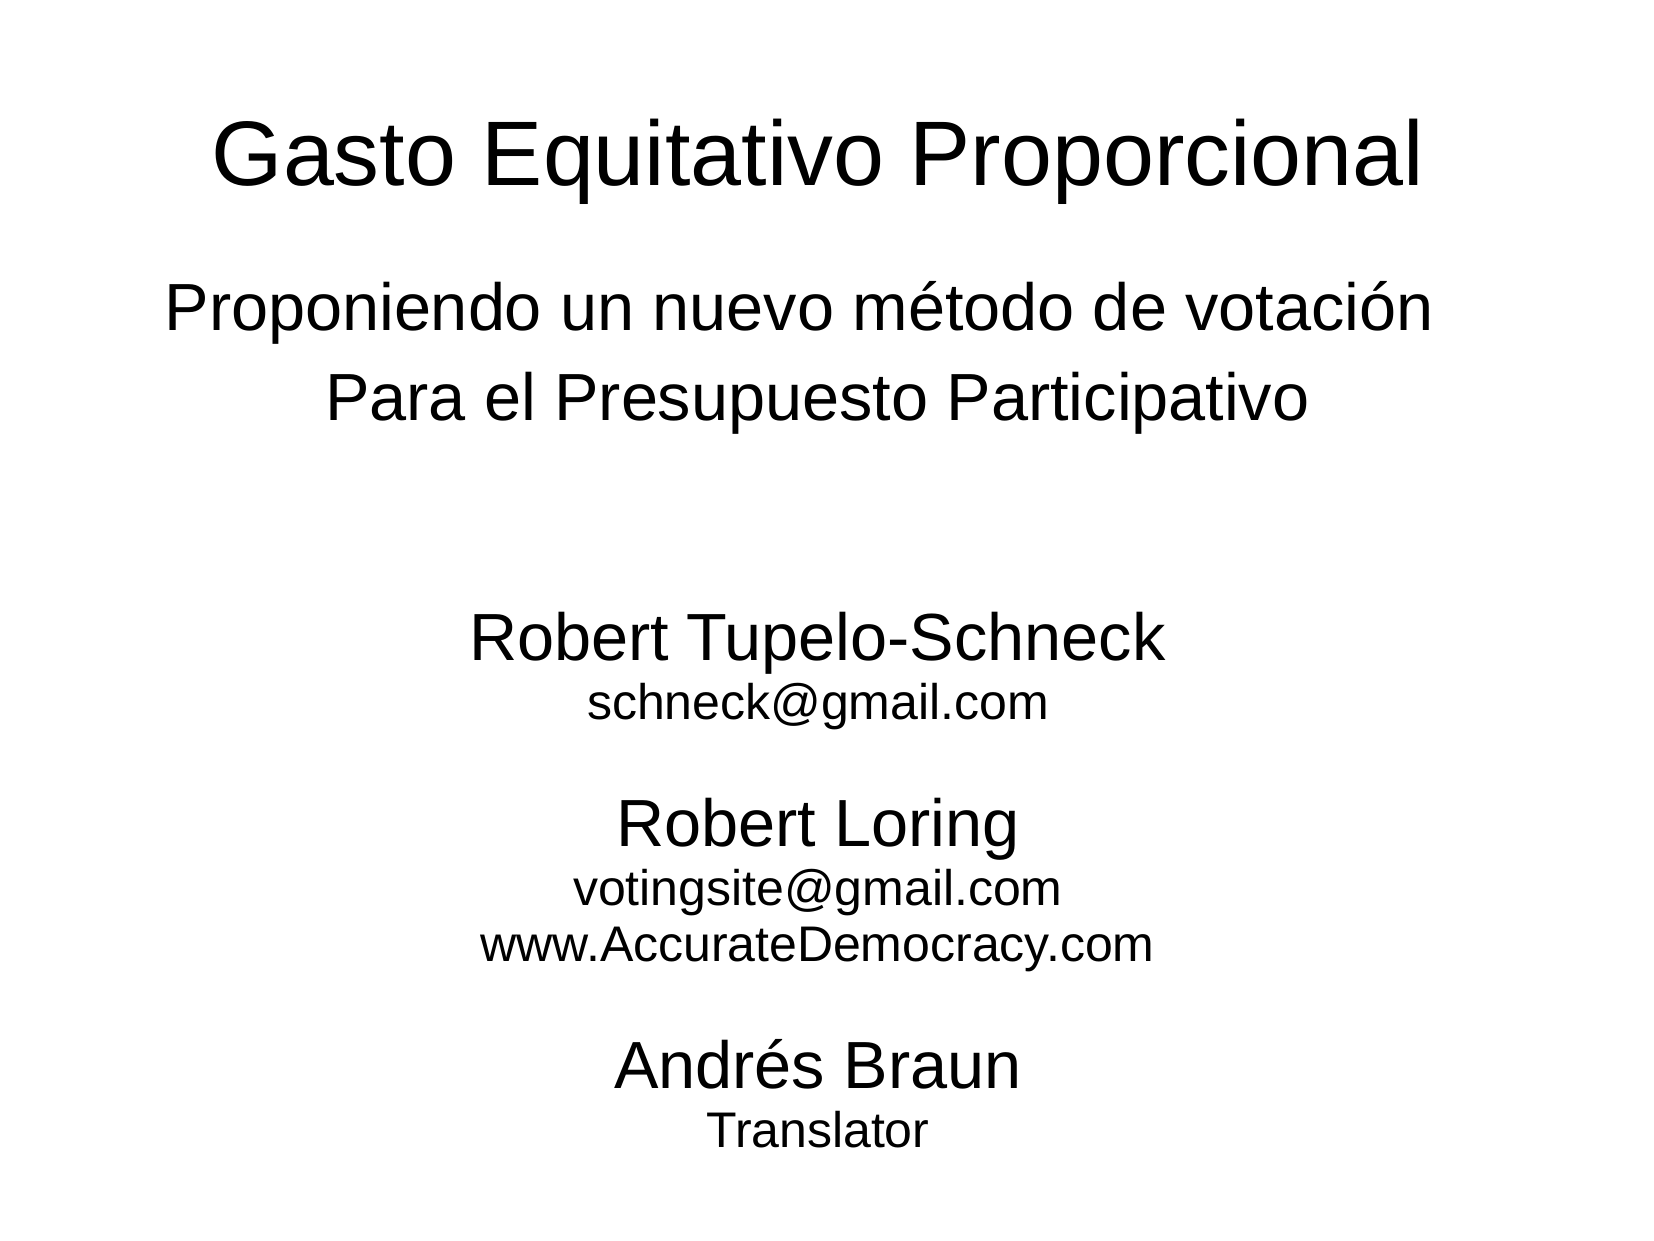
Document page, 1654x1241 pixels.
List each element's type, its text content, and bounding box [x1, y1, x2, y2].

subtitle Proponiendo un nuevo método de votación Para el Presupuesto Participativo Robert Tupelo-Schneck schneck@gmail.com Robert Loring votingsite@gmail.com www.AccurateDemocracy.com Andrés Braun Translator [73, 271, 1562, 1158]
title Gasto Equitativo Proporcional [75, 24, 1564, 283]
